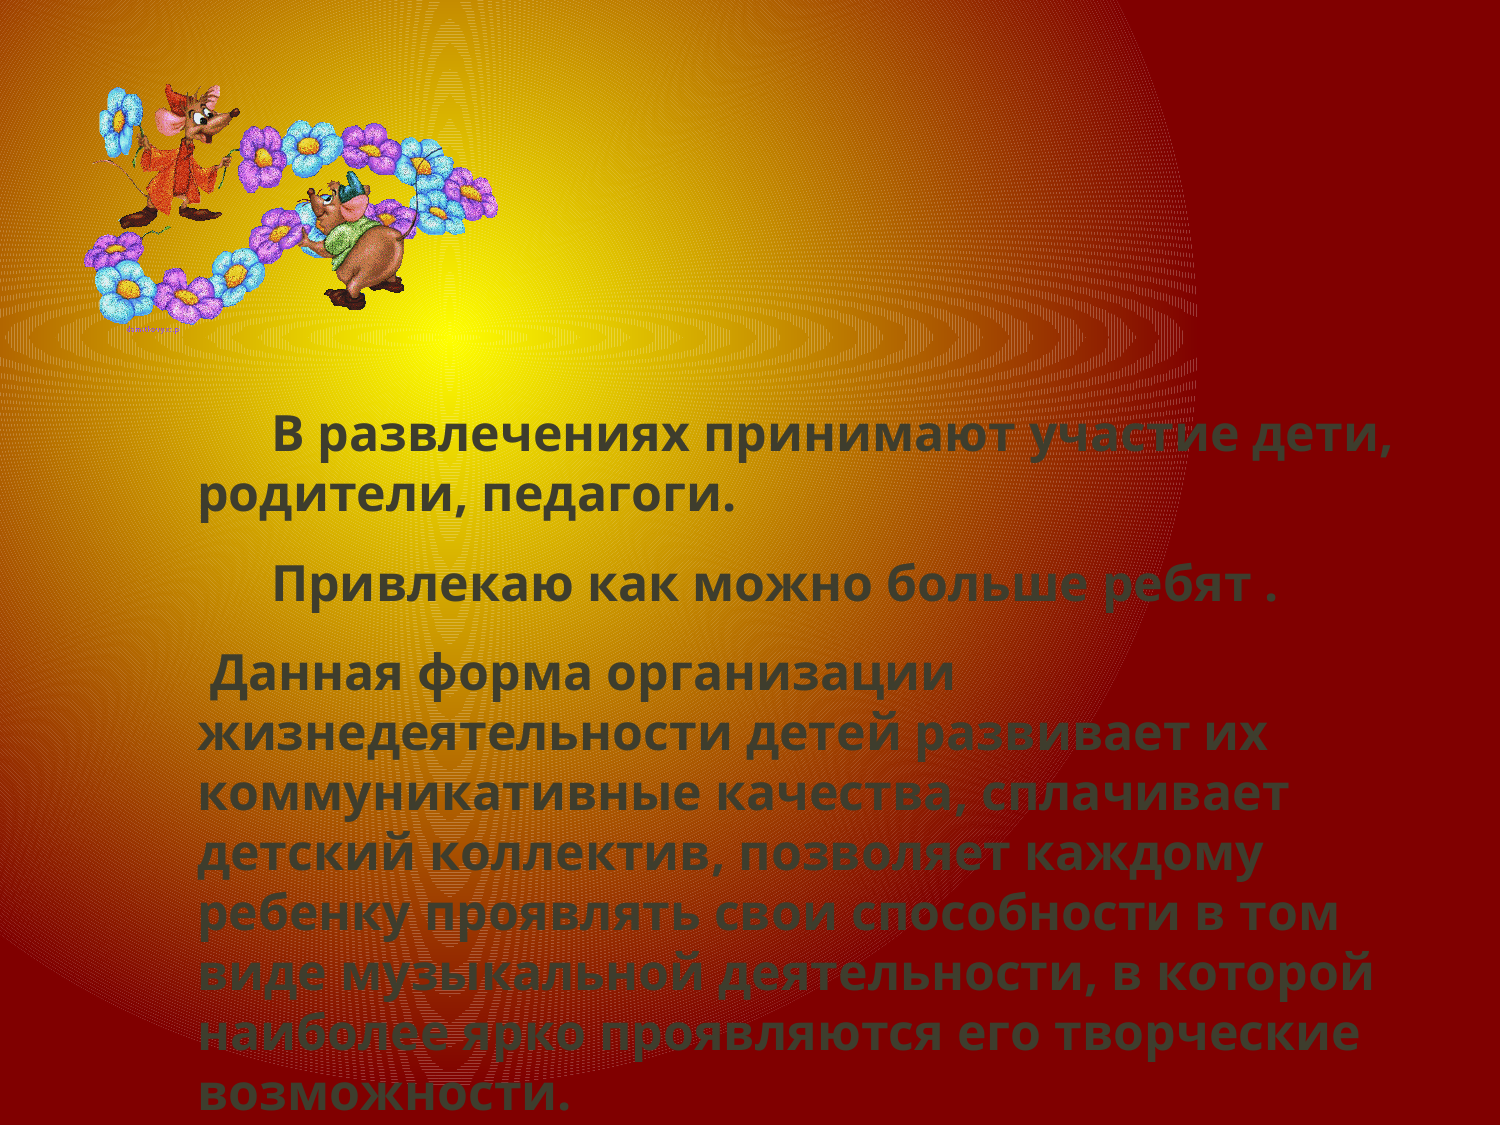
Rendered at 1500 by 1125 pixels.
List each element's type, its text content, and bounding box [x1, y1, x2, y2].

list В развлечениях принимают участие дети, родители, педагоги. Привлекаю как можно больше ребят . Данная форма организации жизнедеятельности детей развивает их коммуникативные качества, сплачивает детский коллектив, позволяет каждому ребенку проявлять свои способности в том виде музыкальной деятельности, в которой наиболее ярко проявляются его творческие возможности. [171, 125, 1424, 1059]
picture [64, 66, 517, 341]
